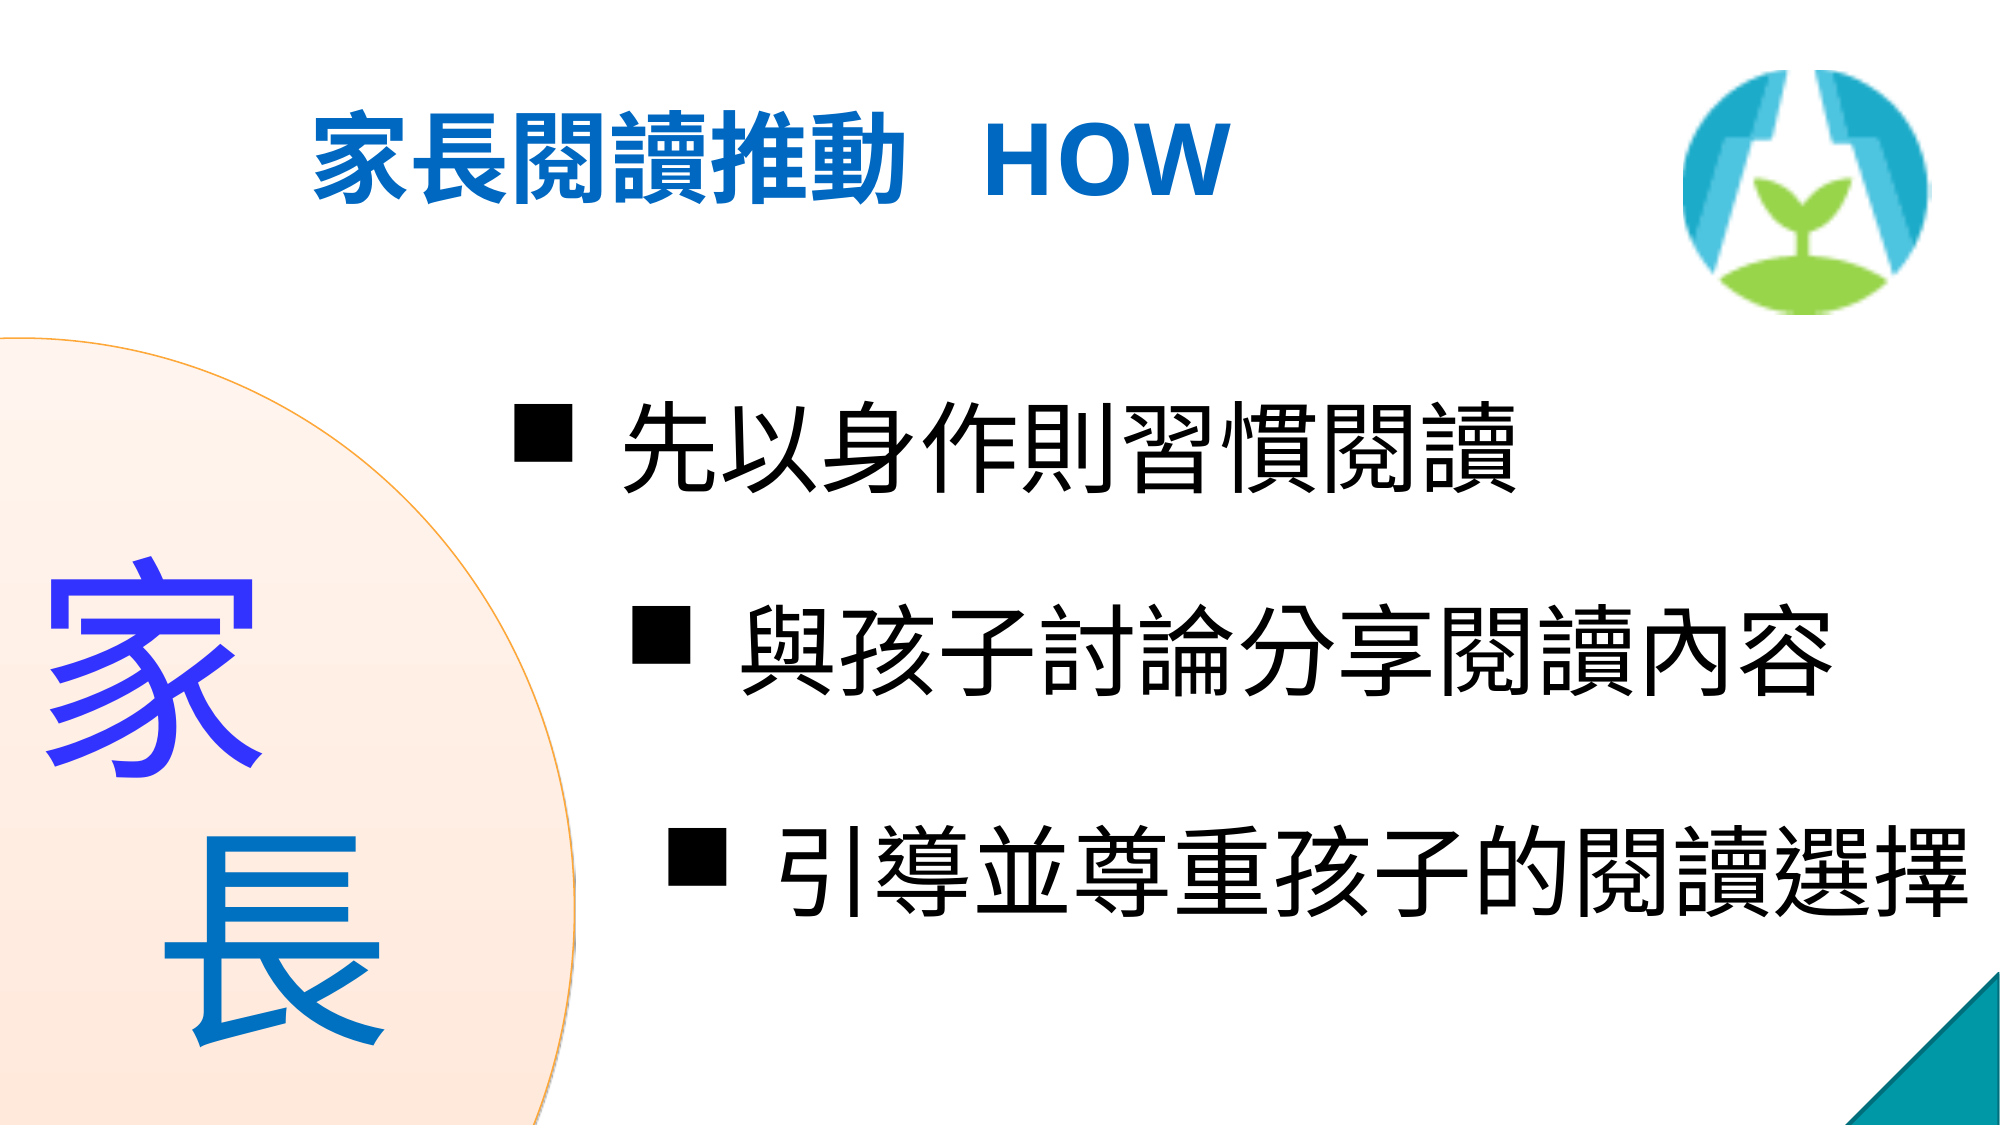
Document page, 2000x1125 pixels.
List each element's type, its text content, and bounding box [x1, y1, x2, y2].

text_box 長 [137, 781, 408, 1085]
text_box 家 [16, 512, 287, 815]
text_box 引導並尊重孩子的閱讀選擇 [645, 777, 2000, 962]
text_box [0, 338, 575, 1125]
title 先以身作則習慣閱讀 [491, 353, 1662, 538]
text_box [1848, 973, 2000, 1125]
picture [1683, 70, 1932, 315]
text_box 與孩子討論分享閱讀內容 [609, 556, 1862, 741]
text_box 家長閱讀推動 HOW [0, 84, 1686, 236]
